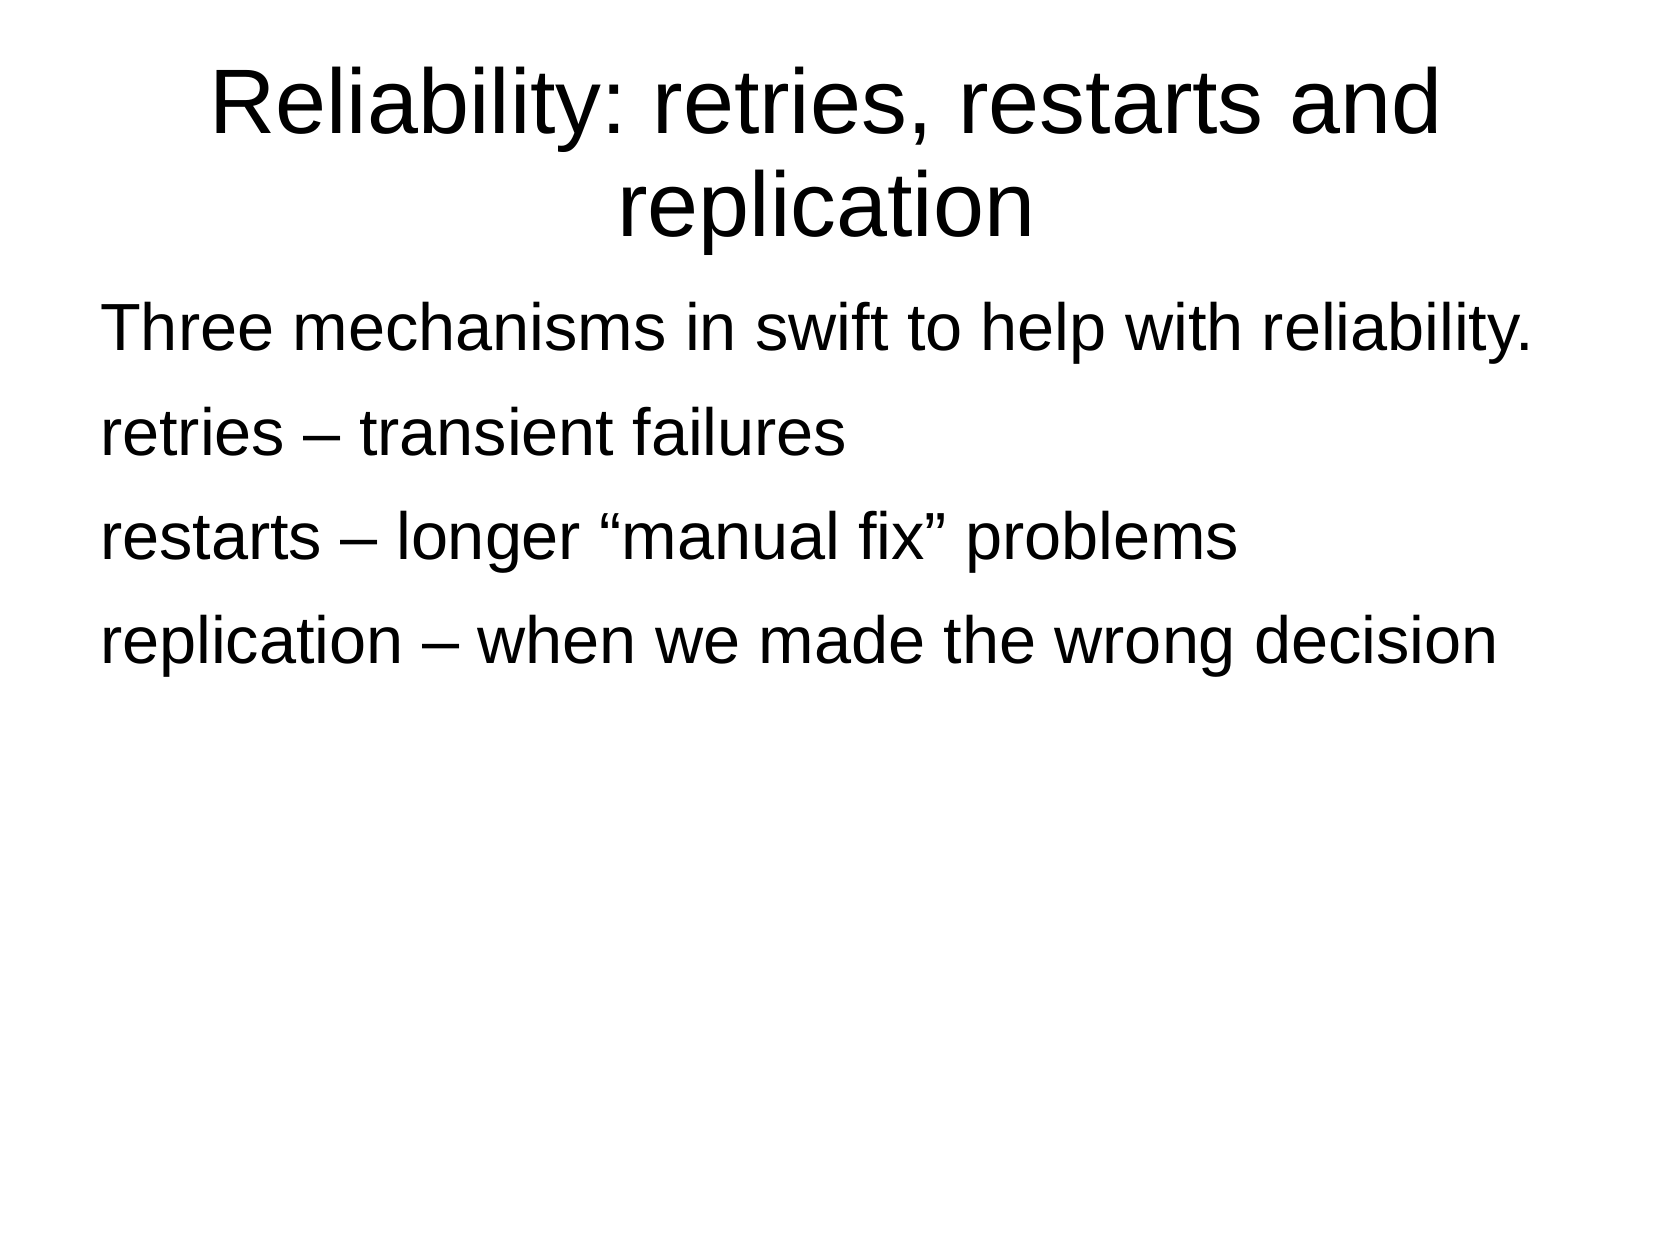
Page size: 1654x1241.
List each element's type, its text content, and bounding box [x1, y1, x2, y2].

list Three mechanisms in swift to help with reliability. retries – transient failures restarts – longer “manual fix” problems replication – when we made the wrong decision [82, 290, 1571, 1094]
title Reliability: retries, restarts and replication [82, 47, 1571, 259]
